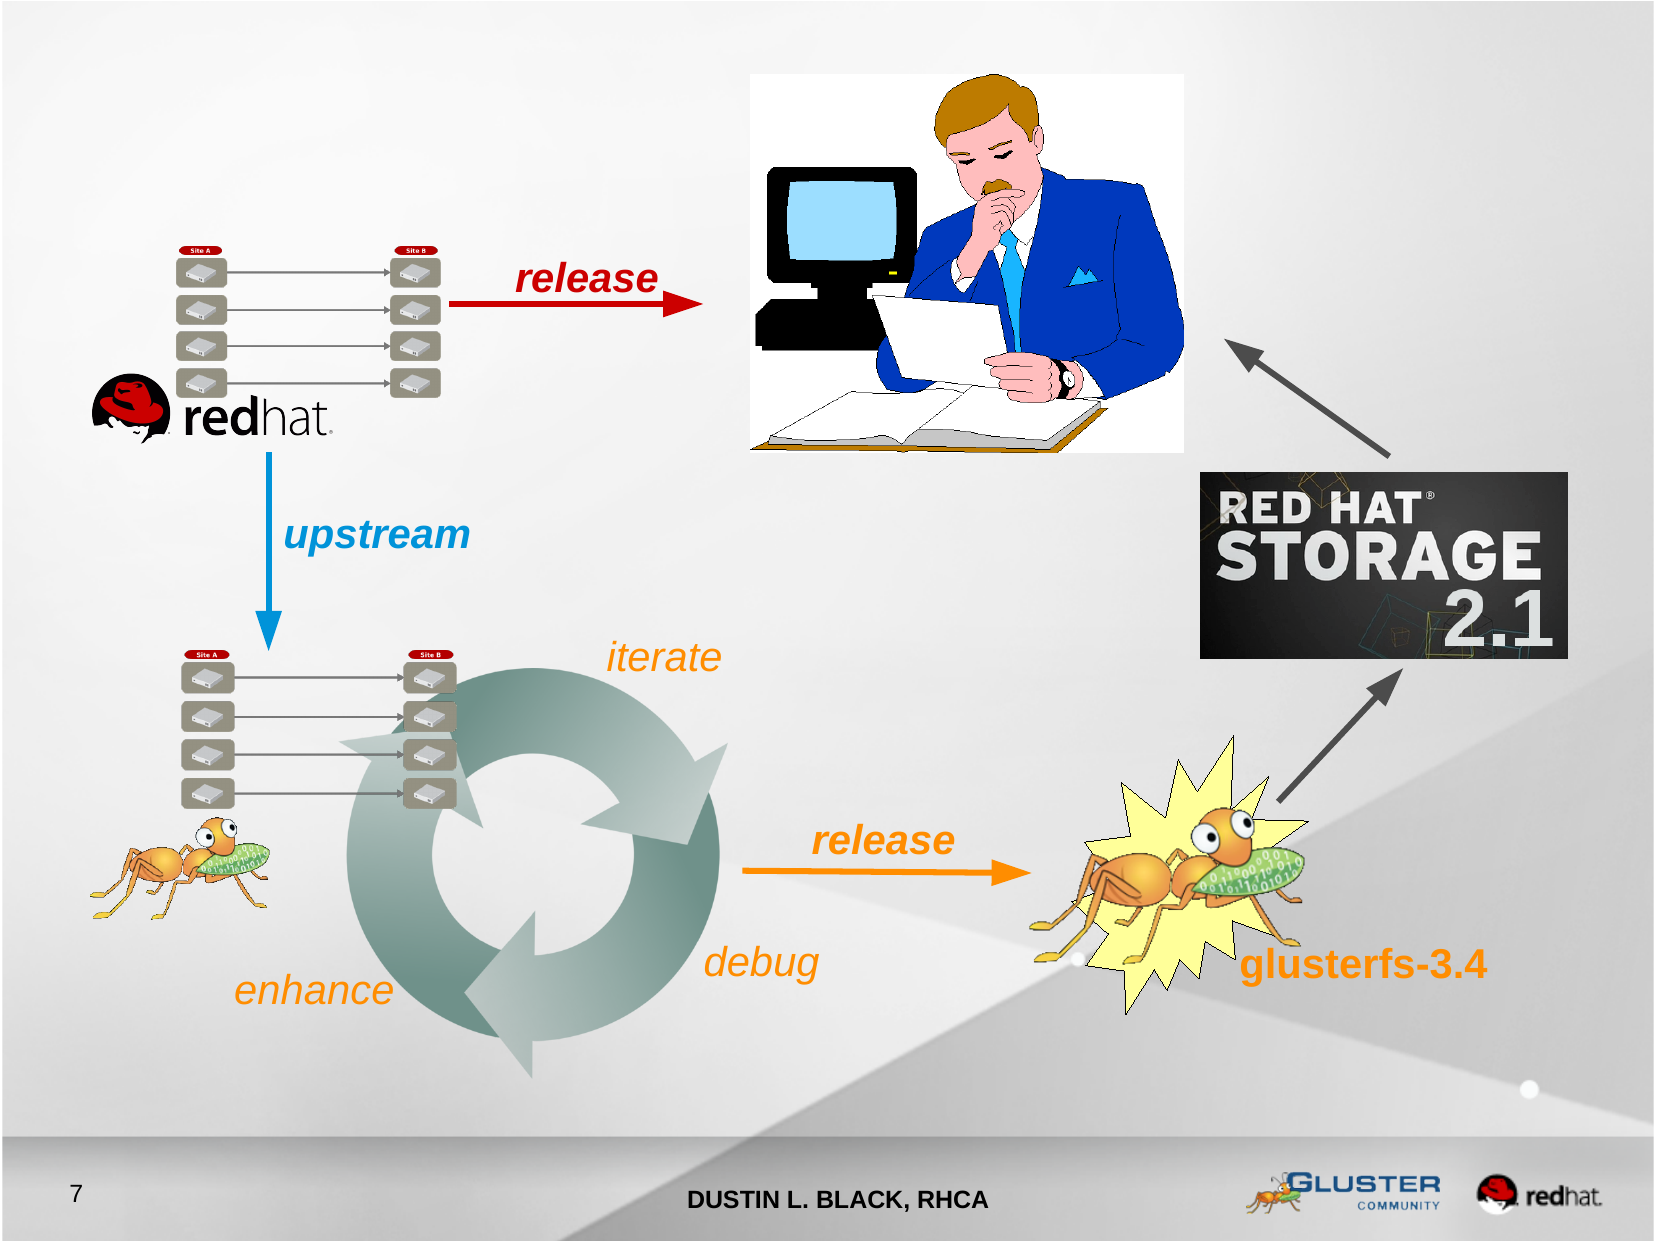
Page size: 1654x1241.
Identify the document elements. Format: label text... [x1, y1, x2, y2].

text_box debug [688, 931, 869, 1008]
text_box [1095, 967, 1177, 1015]
text_box [1221, 735, 1234, 754]
text_box upstream [268, 503, 487, 566]
text_box enhance [219, 959, 453, 1036]
text_box iterate [591, 626, 772, 704]
text_box release [796, 809, 976, 871]
picture [2, 1, 1654, 1241]
text_box glusterfs-3.4 [1224, 933, 1584, 1015]
text_box release [500, 247, 674, 309]
text_box [1187, 967, 1201, 979]
